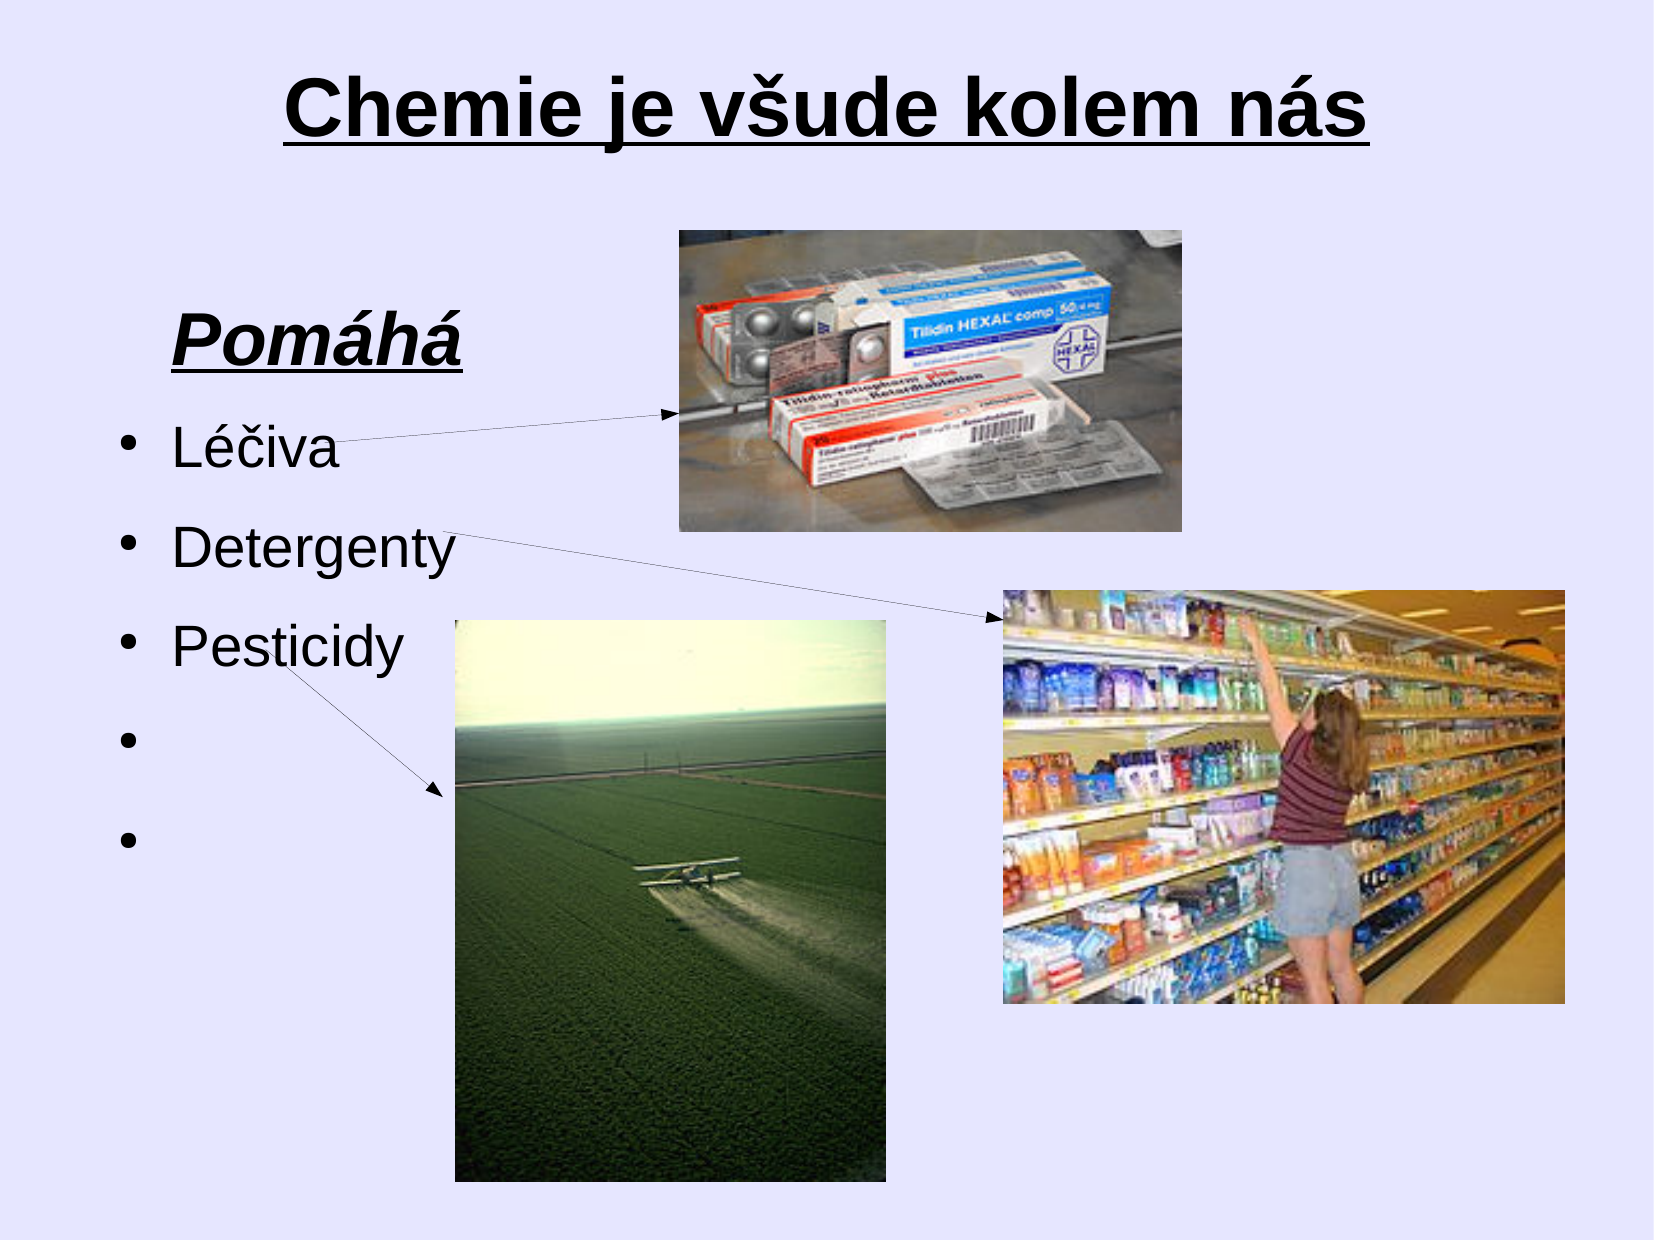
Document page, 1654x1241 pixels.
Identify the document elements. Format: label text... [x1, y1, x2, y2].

title Chemie je všude kolem nás [82, 0, 1571, 208]
picture [1003, 590, 1565, 1004]
list Pomáhá Léčiva Detergenty Pesticidy [82, 290, 809, 1109]
picture [679, 230, 1182, 532]
picture [455, 620, 886, 1182]
